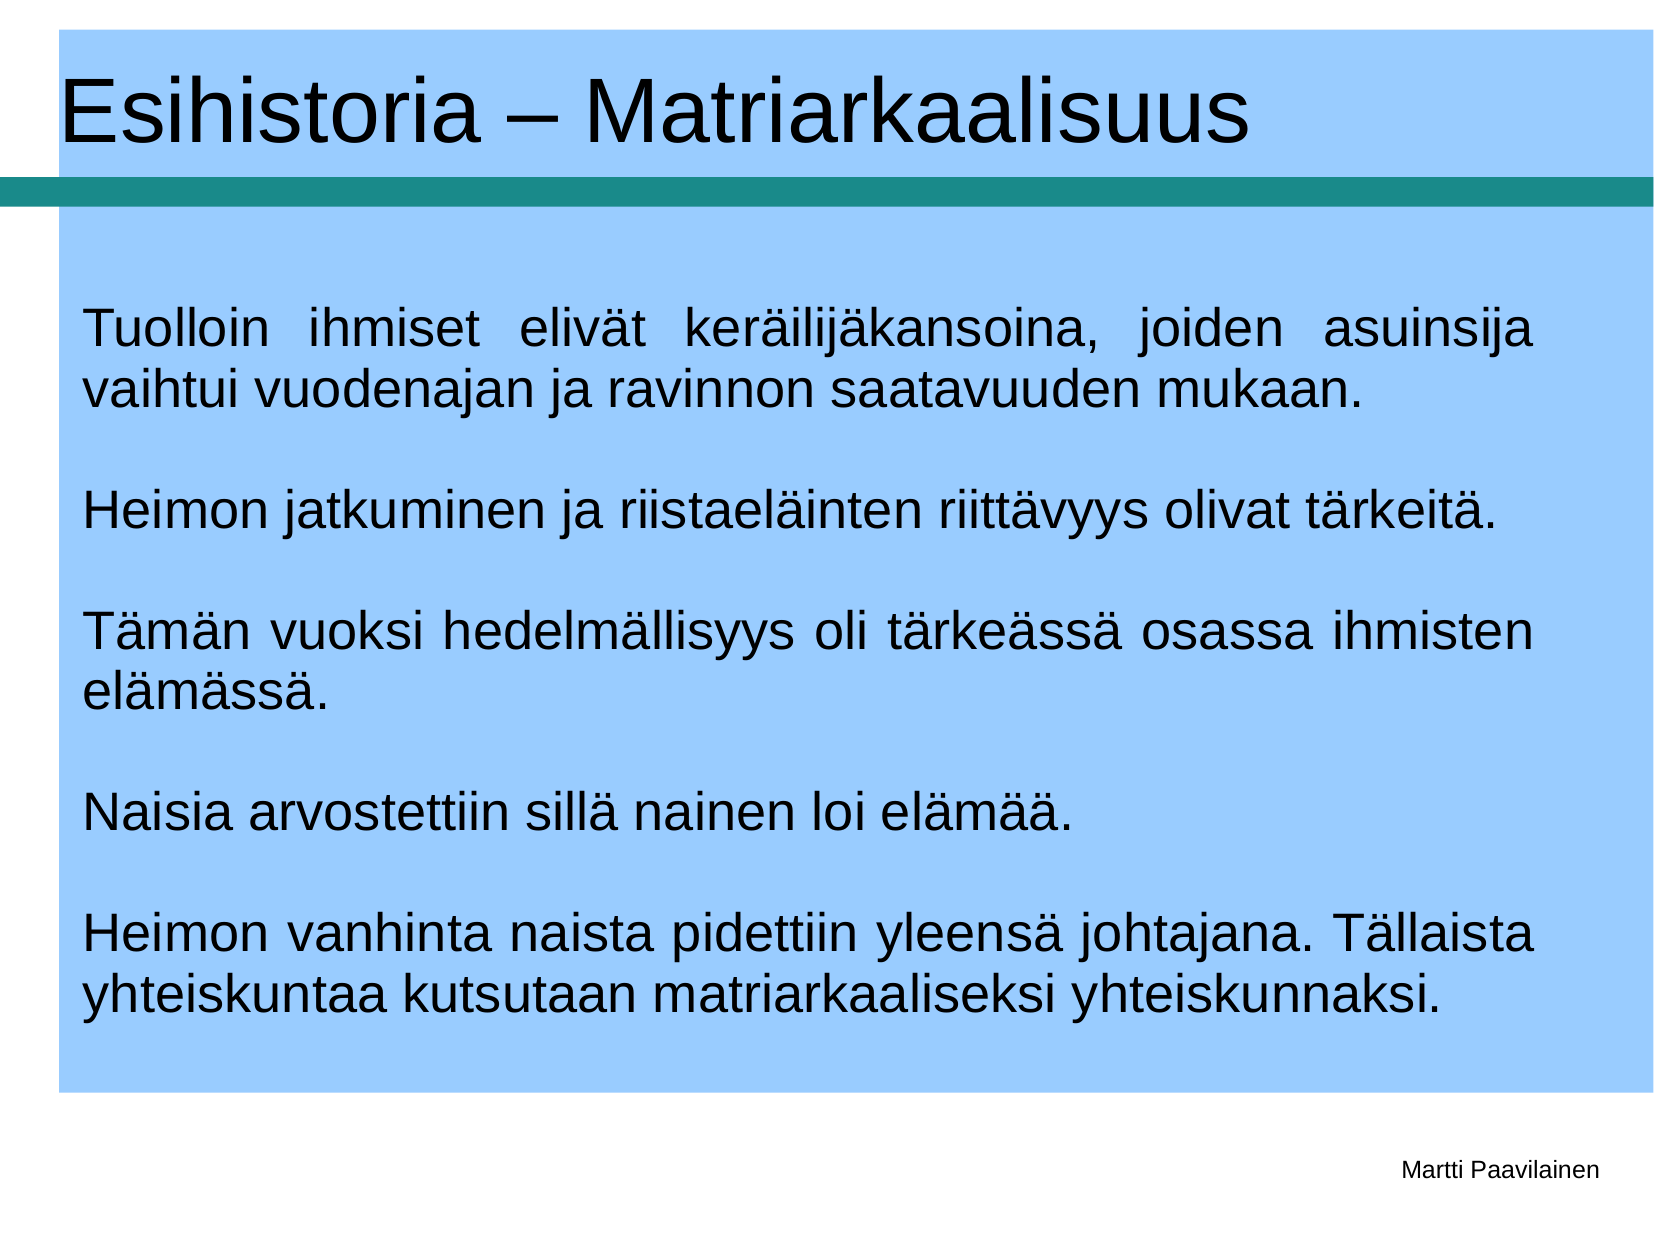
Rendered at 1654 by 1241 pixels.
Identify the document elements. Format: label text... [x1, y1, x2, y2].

title Esihistoria – Matriarkaalisuus [59, 14, 1654, 177]
title Martti Paavilainen [679, 1128, 1601, 1211]
text_box [0, 177, 1654, 1093]
subtitle Tuolloin ihmiset elivät keräilijäkansoina, joiden asuinsija vaihtui vuodenajan ja ravinnon saatavuuden mukaan. Heimon jatkuminen ja riistaeläinten riittävyys olivat tärkeitä. Tämän vuoksi hedelmällisyys oli tärkeässä osassa ihmisten elämässä. Naisia arvostettiin sillä nainen loi elämää. Heimon vanhinta naista pidettiin yleensä johtajana. Tällaista yhteiskuntaa kutsutaan matriarkaaliseksi yhteiskunnaksi. [82, 297, 1571, 1102]
